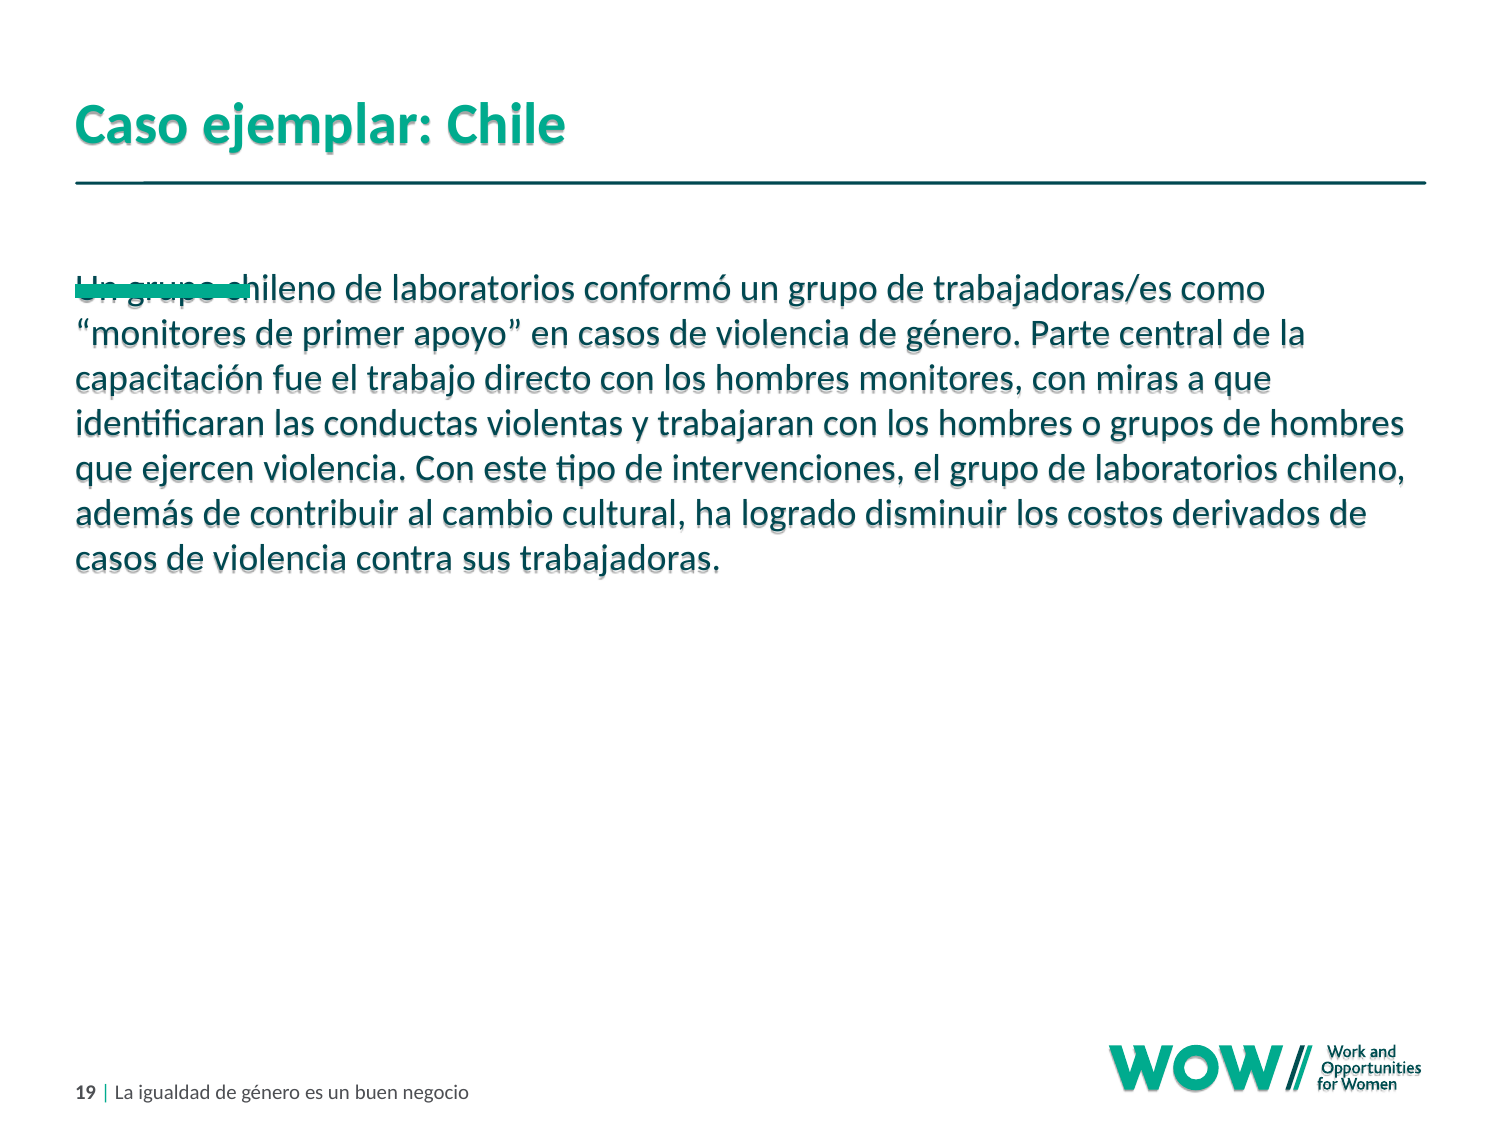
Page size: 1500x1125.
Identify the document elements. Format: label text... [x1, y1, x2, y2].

title Caso ejemplar: Chile [75, 41, 1424, 156]
text_box 19 | La igualdad de género es un buen negocio [75, 1045, 700, 1106]
list Un grupo chileno de laboratorios conformó un grupo de trabajadoras/es como “monitores de primer apoyo” en casos de violencia de género. Parte central de la capacitación fue el trabajo directo con los hombres monitores, con miras a que identificaran las conductas violentas y trabajaran con los hombres o grupos de hombres que ejercen violencia. Con este tipo de intervenciones, el grupo de laboratorios chileno, además de contribuir al cambio cultural, ha logrado disminuir los costos derivados de casos de violencia contra sus trabajadoras. [75, 351, 1301, 1018]
